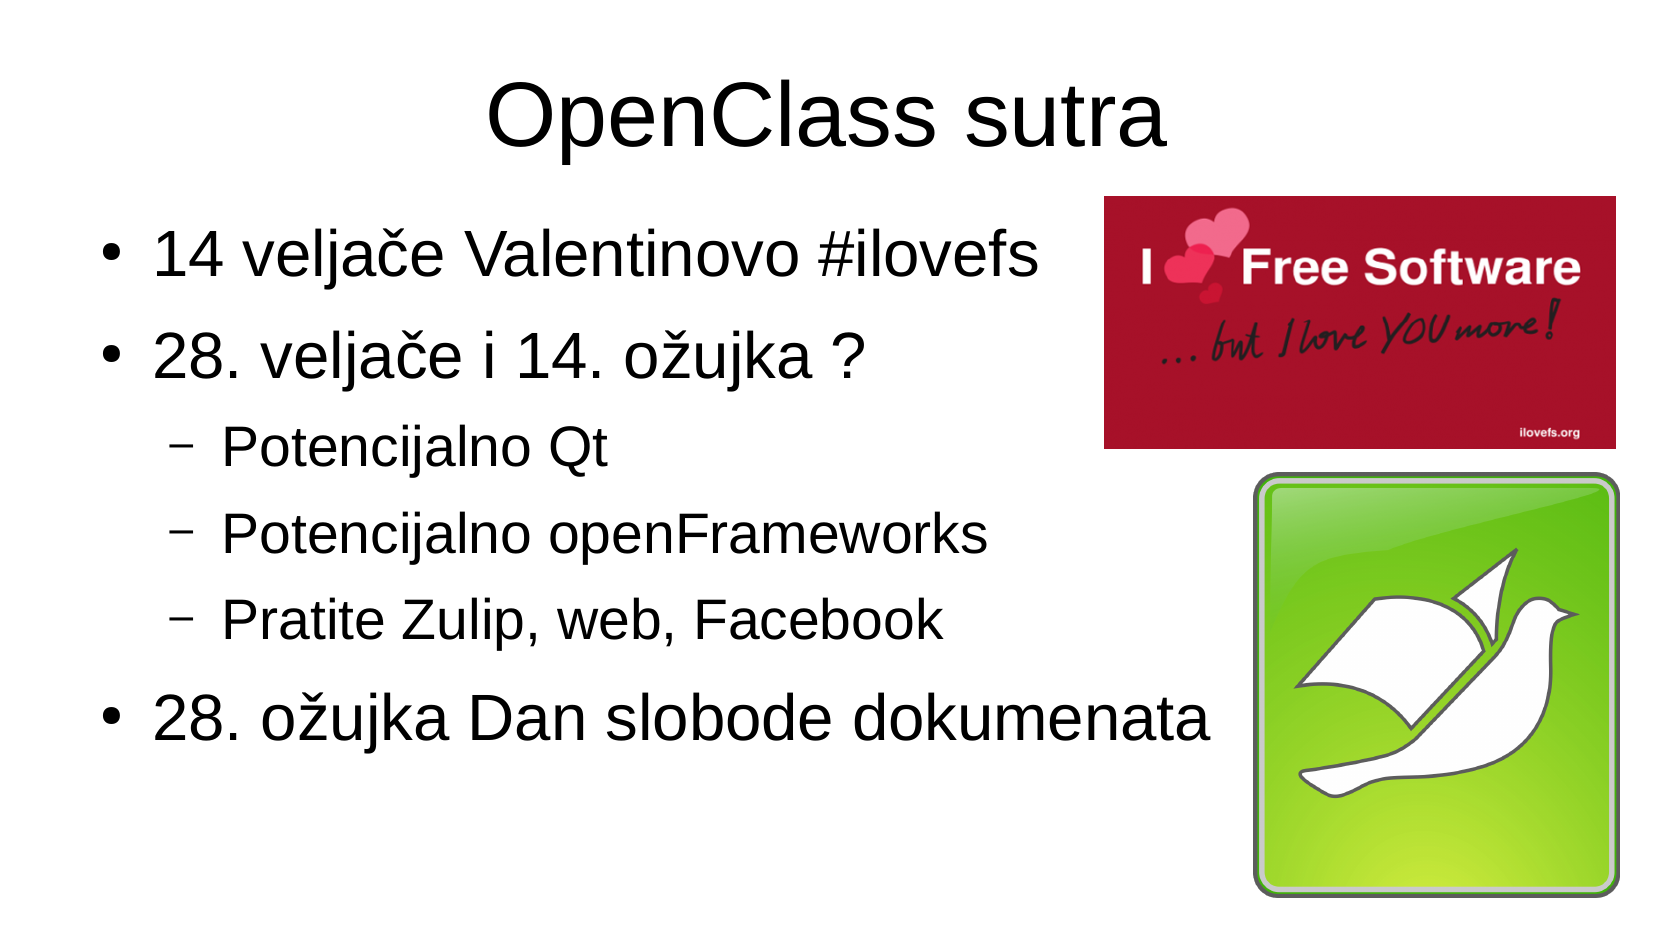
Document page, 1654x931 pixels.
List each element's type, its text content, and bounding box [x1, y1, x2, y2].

picture [1104, 196, 1616, 449]
title OpenClass sutra [82, 37, 1571, 193]
picture [1253, 472, 1620, 898]
list 14 veljače Valentinovo #ilovefs 28. veljače i 14. ožujka ? Potencijalno Qt Potencijalno openFrameworks Pratite Zulip, web, Facebook 28. ožujka Dan slobode dokumenata [82, 217, 1571, 758]
